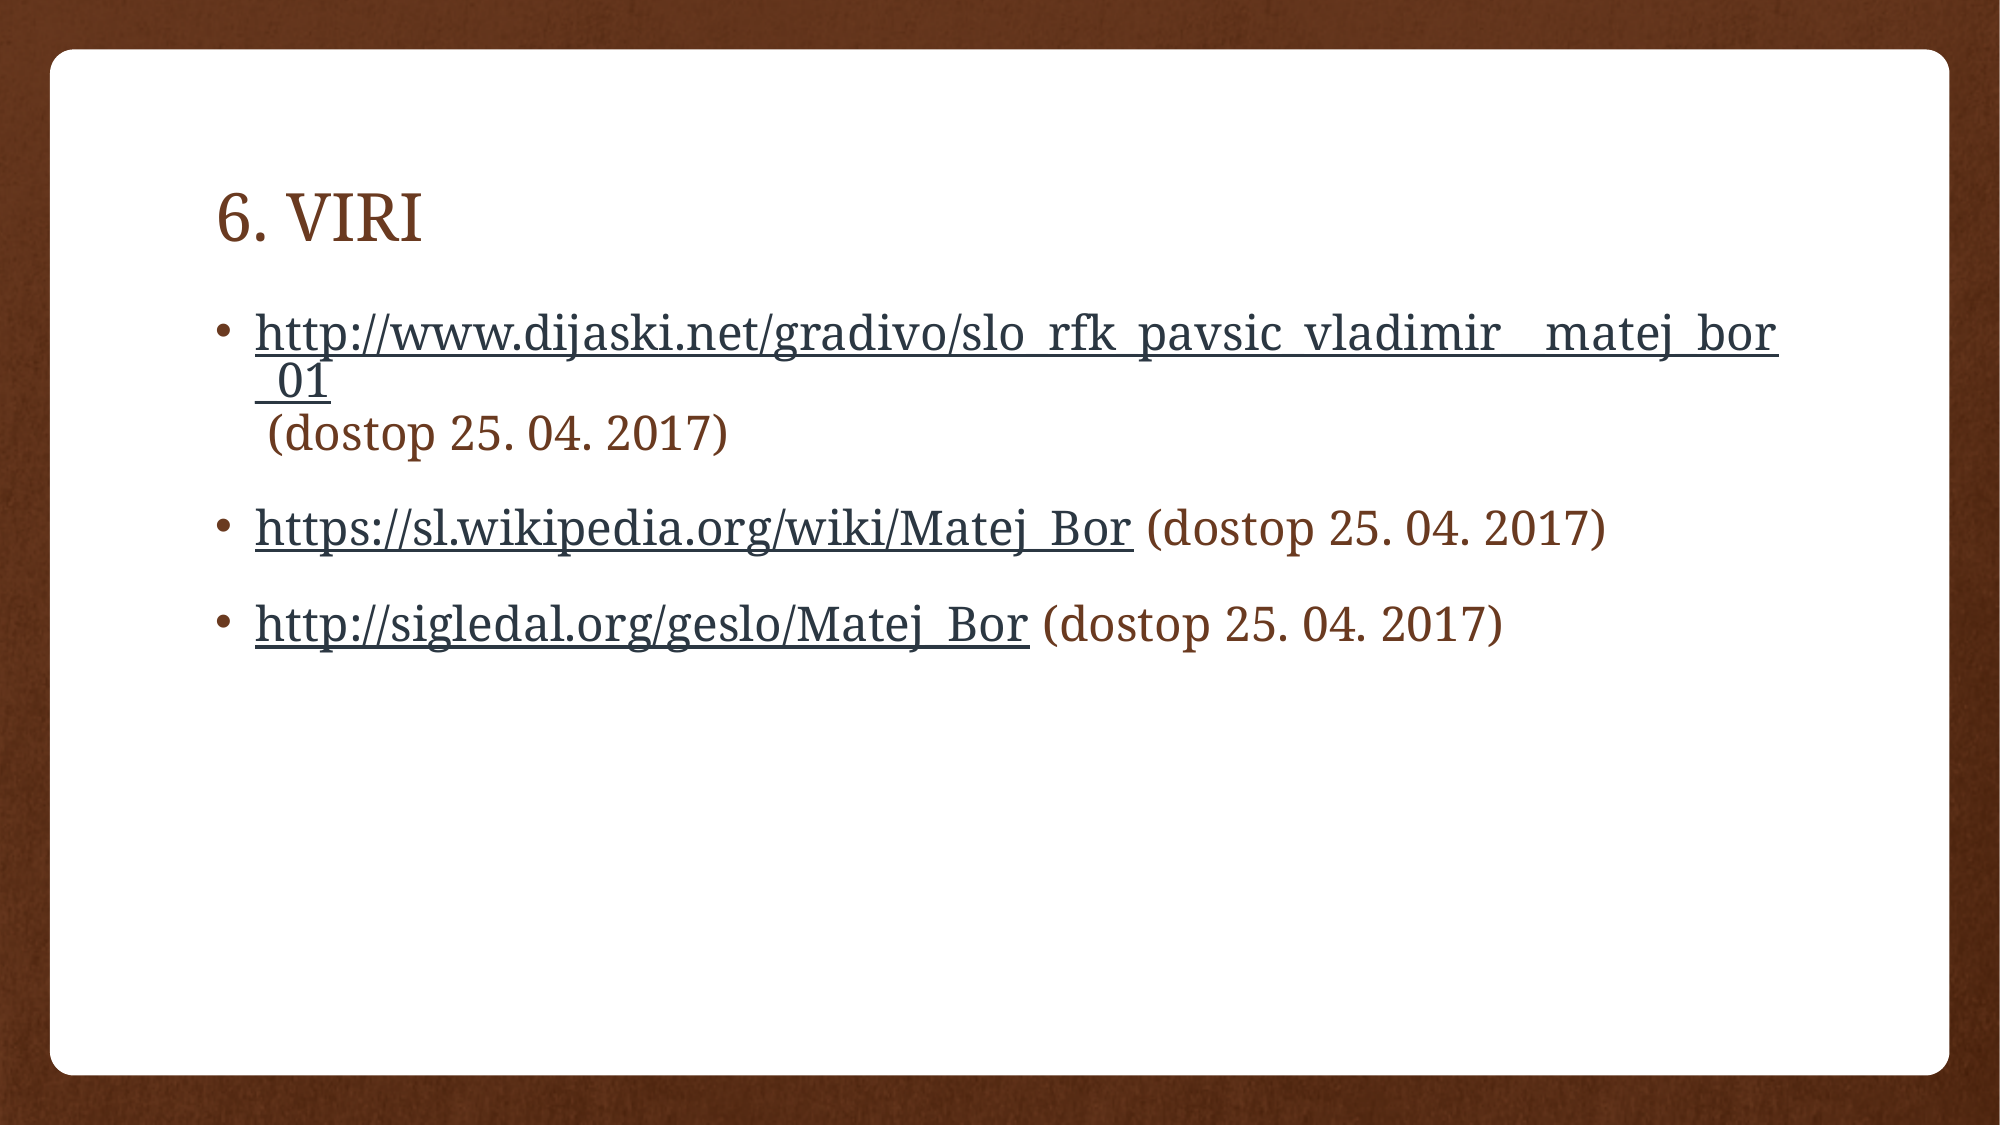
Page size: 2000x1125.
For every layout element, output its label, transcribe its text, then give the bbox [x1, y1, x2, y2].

list http://www.dijaski.net/gradivo/slo_rfk_pavsic_vladimir__matej_bor_01 (dostop 25. 04. 2017) https://sl.wikipedia.org/wiki/Matej_Bor (dostop 25. 04. 2017) http://sigledal.org/geslo/Matej_Bor (dostop 25. 04. 2017) [199, 295, 1800, 996]
picture [0, 0, 2000, 1125]
title 6. VIRI [199, 70, 1800, 263]
